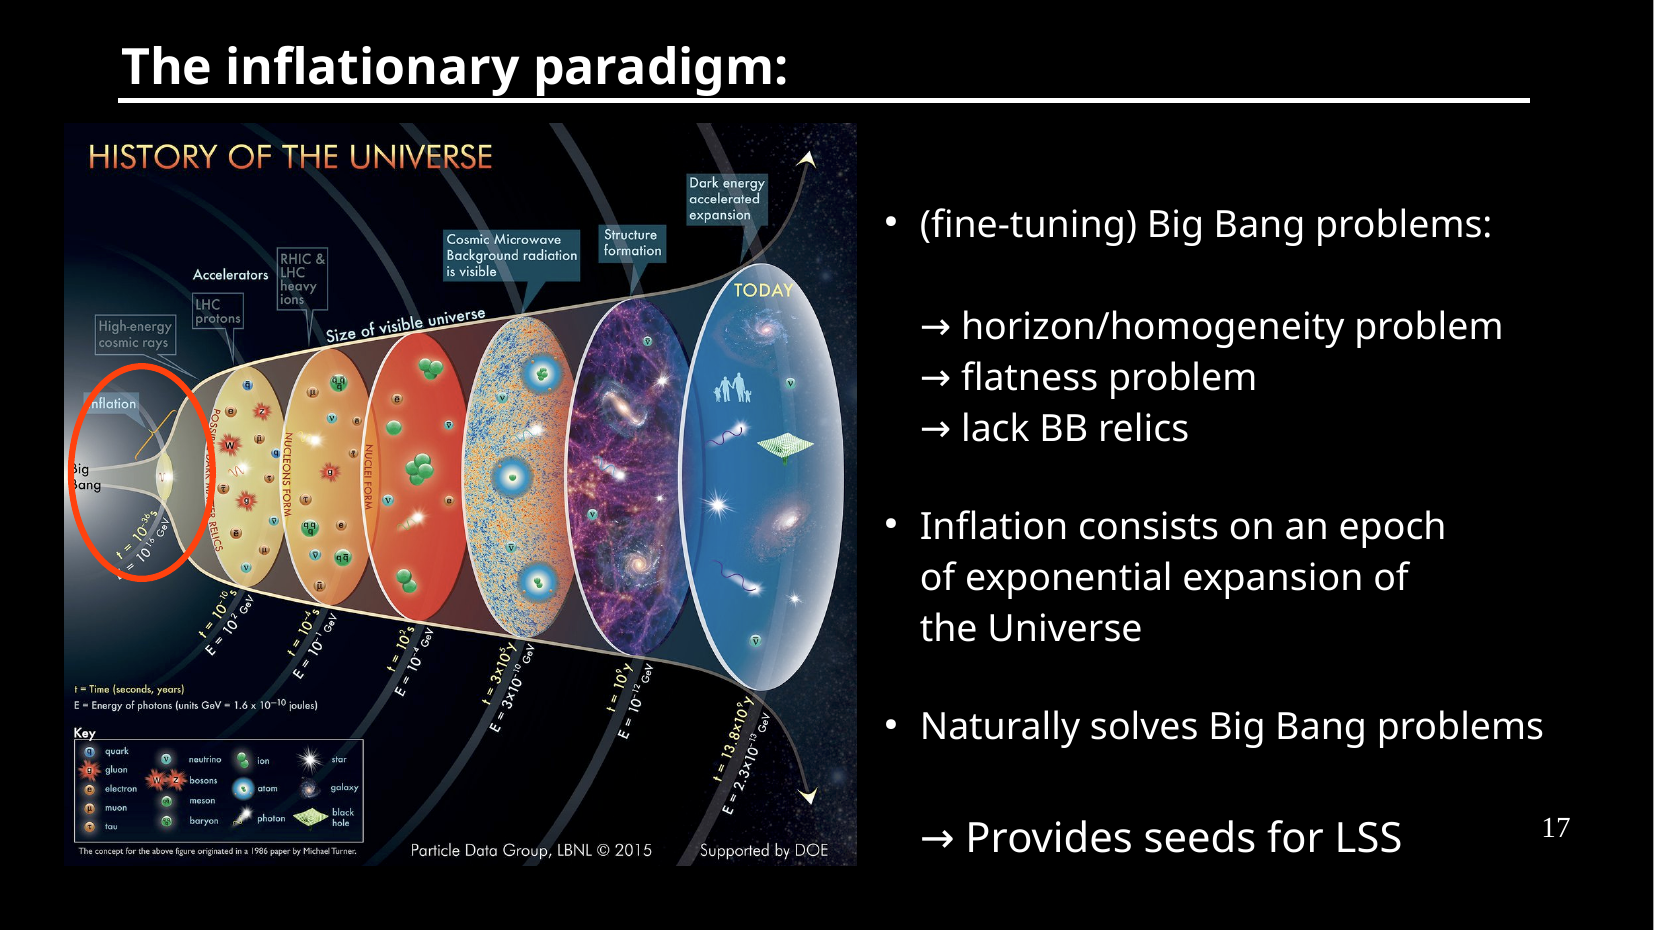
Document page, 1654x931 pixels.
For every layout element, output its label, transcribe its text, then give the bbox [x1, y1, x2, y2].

text_box (fine-tuning) Big Bang problems: → horizon/homogeneity problem → flatness problem → lack BB relics Inflation consists on an epoch of exponential expansion of the Universe Naturally solves Big Bang problems → Provides seeds for LSS [869, 189, 1642, 931]
text_box The inflationary paradigm: [0, 23, 1654, 107]
picture [64, 123, 857, 866]
text_box [70, 366, 213, 579]
